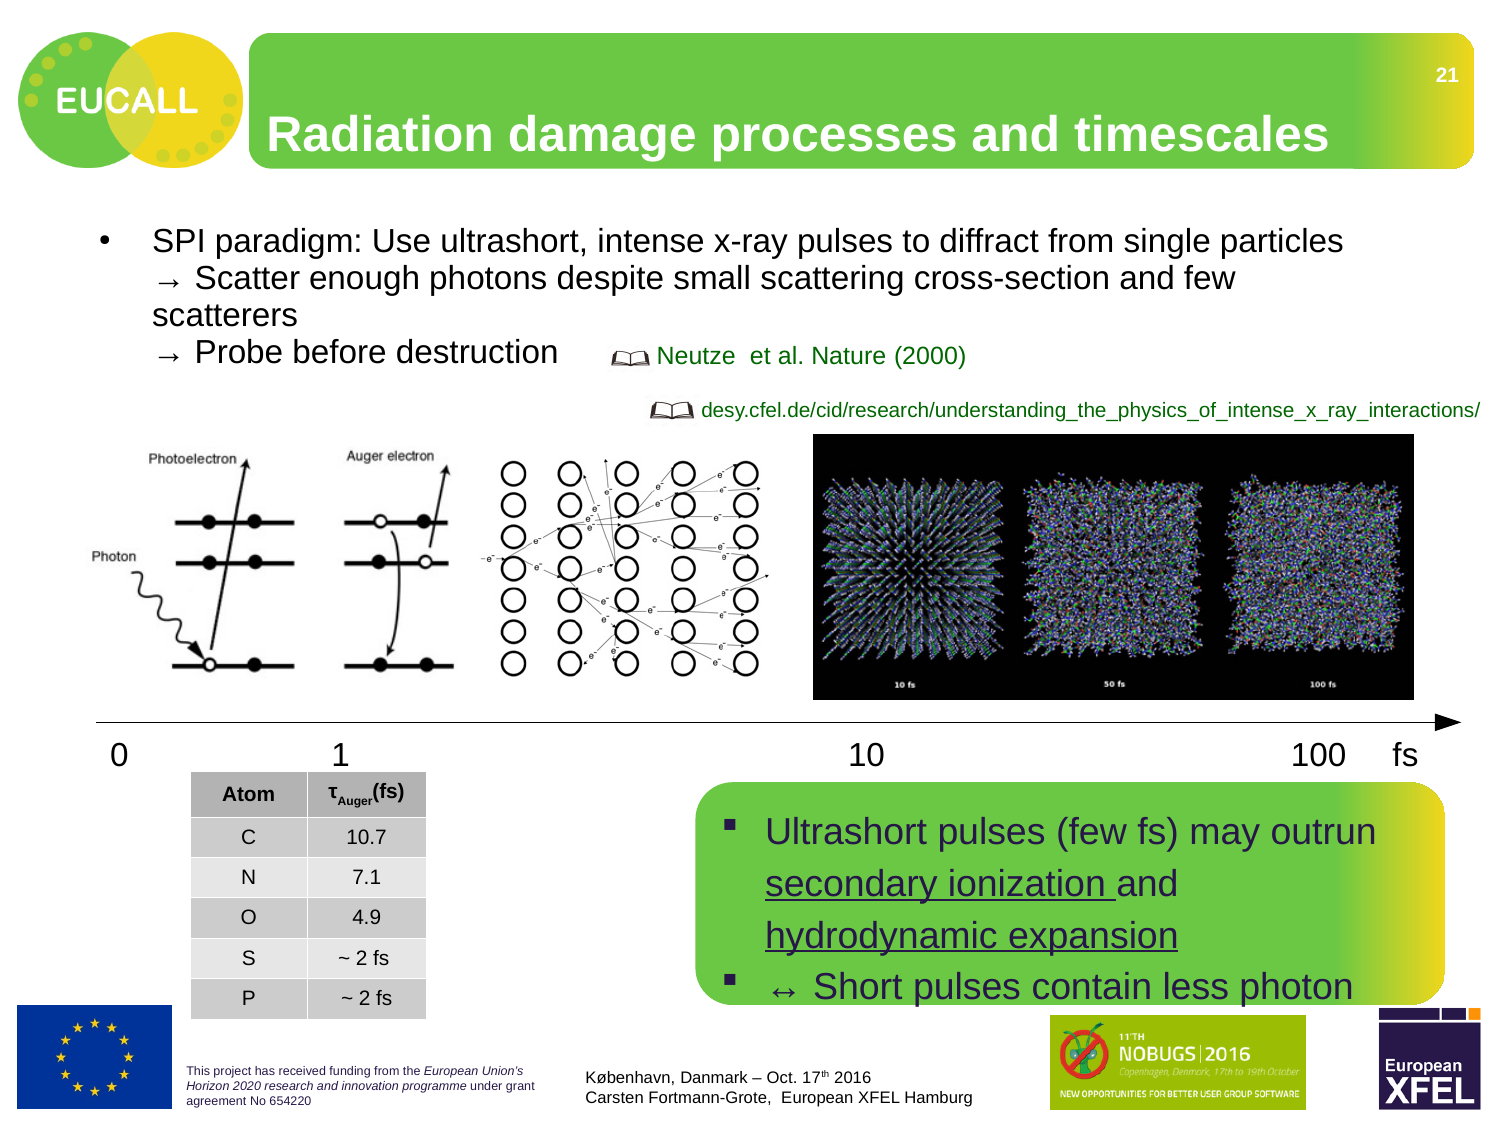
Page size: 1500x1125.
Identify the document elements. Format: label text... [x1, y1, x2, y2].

table_cell C [191, 818, 307, 857]
table_cell 4.9 [308, 898, 426, 938]
picture [85, 446, 464, 678]
picture [1376, 1005, 1483, 1112]
text_box desy.cfel.de/cid/research/understanding_the_physics_of_intense_x_ray_interactions/ [680, 391, 1496, 430]
picture [813, 434, 1414, 700]
title Radiation damage processes and timescales [266, 63, 1482, 162]
text_box 0 1 10 100 fs [95, 729, 1489, 796]
table_cell O [191, 898, 307, 938]
picture [18, 32, 243, 168]
picture [17, 1005, 172, 1109]
text_box SPI paradigm: Use ultrashort, intense x-ray pulses to diffract from single particles → Scatter enough photons despite small scattering cross-section and few scatterers → Probe before destruction [66, 215, 1375, 460]
table_cell 10.7 [308, 818, 426, 857]
table_cell S [191, 939, 307, 978]
text_box Neutze et al. Nature (2000) [600, 334, 1176, 405]
table_cell ~ 2 fs [308, 939, 426, 978]
table_cell 7.1 [308, 858, 426, 897]
table_cell P [191, 979, 307, 1019]
picture [478, 443, 772, 684]
table_header Atom [191, 772, 307, 817]
picture [1050, 1015, 1306, 1110]
picture [606, 344, 655, 373]
table_header τAuger(fs) [308, 772, 426, 817]
table_cell N [191, 858, 307, 897]
picture [644, 394, 700, 427]
text_box Ultrashort pulses (few fs) may outrun secondary ionization and hydrodynamic expansion ↔ Short pulses contain less photon [695, 782, 1446, 1006]
table_cell ~ 2 fs [308, 979, 426, 1019]
